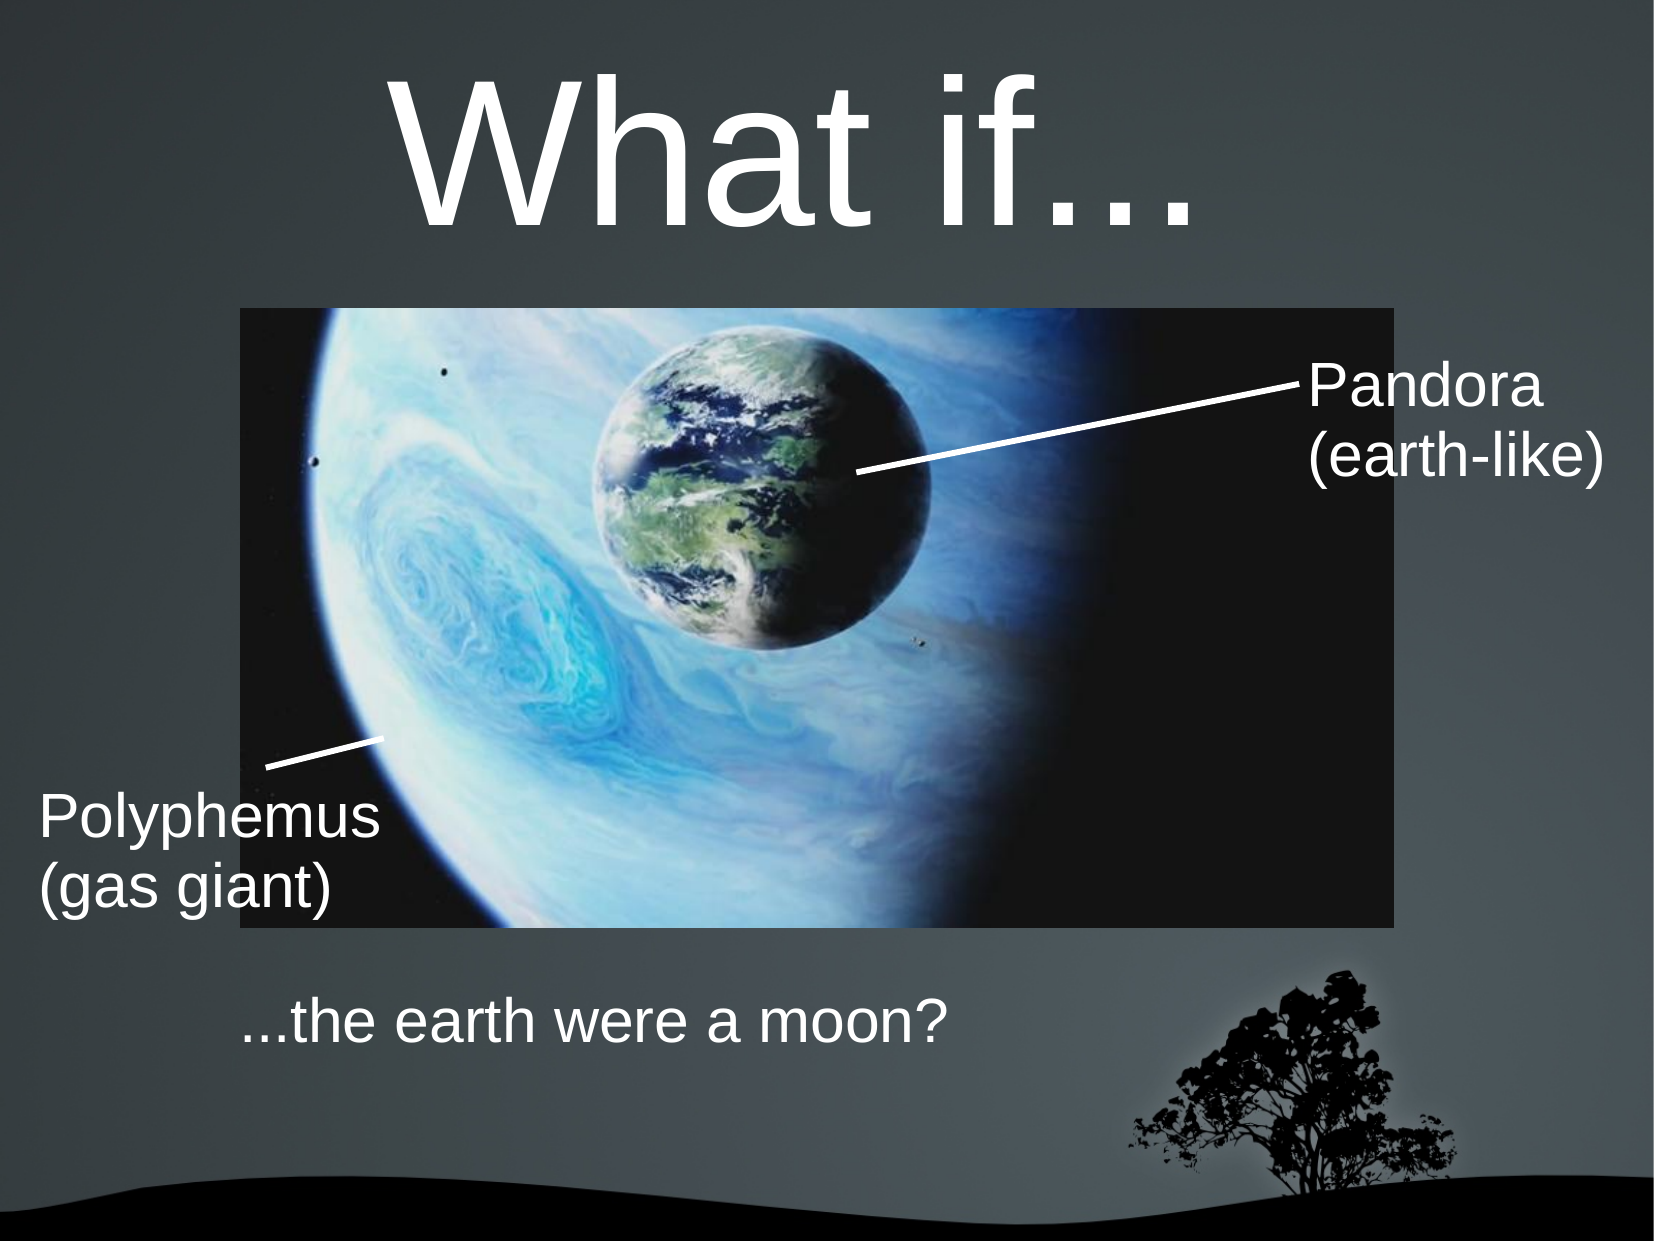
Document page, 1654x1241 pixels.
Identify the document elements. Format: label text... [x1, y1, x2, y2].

text_box ...the earth were a moon? [224, 978, 966, 1063]
text_box Polyphemus (gas giant) [23, 773, 398, 928]
text_box What if... [372, 29, 1376, 278]
text_box Pandora (earth-like) [1293, 342, 1622, 497]
picture [0, 0, 1654, 1241]
